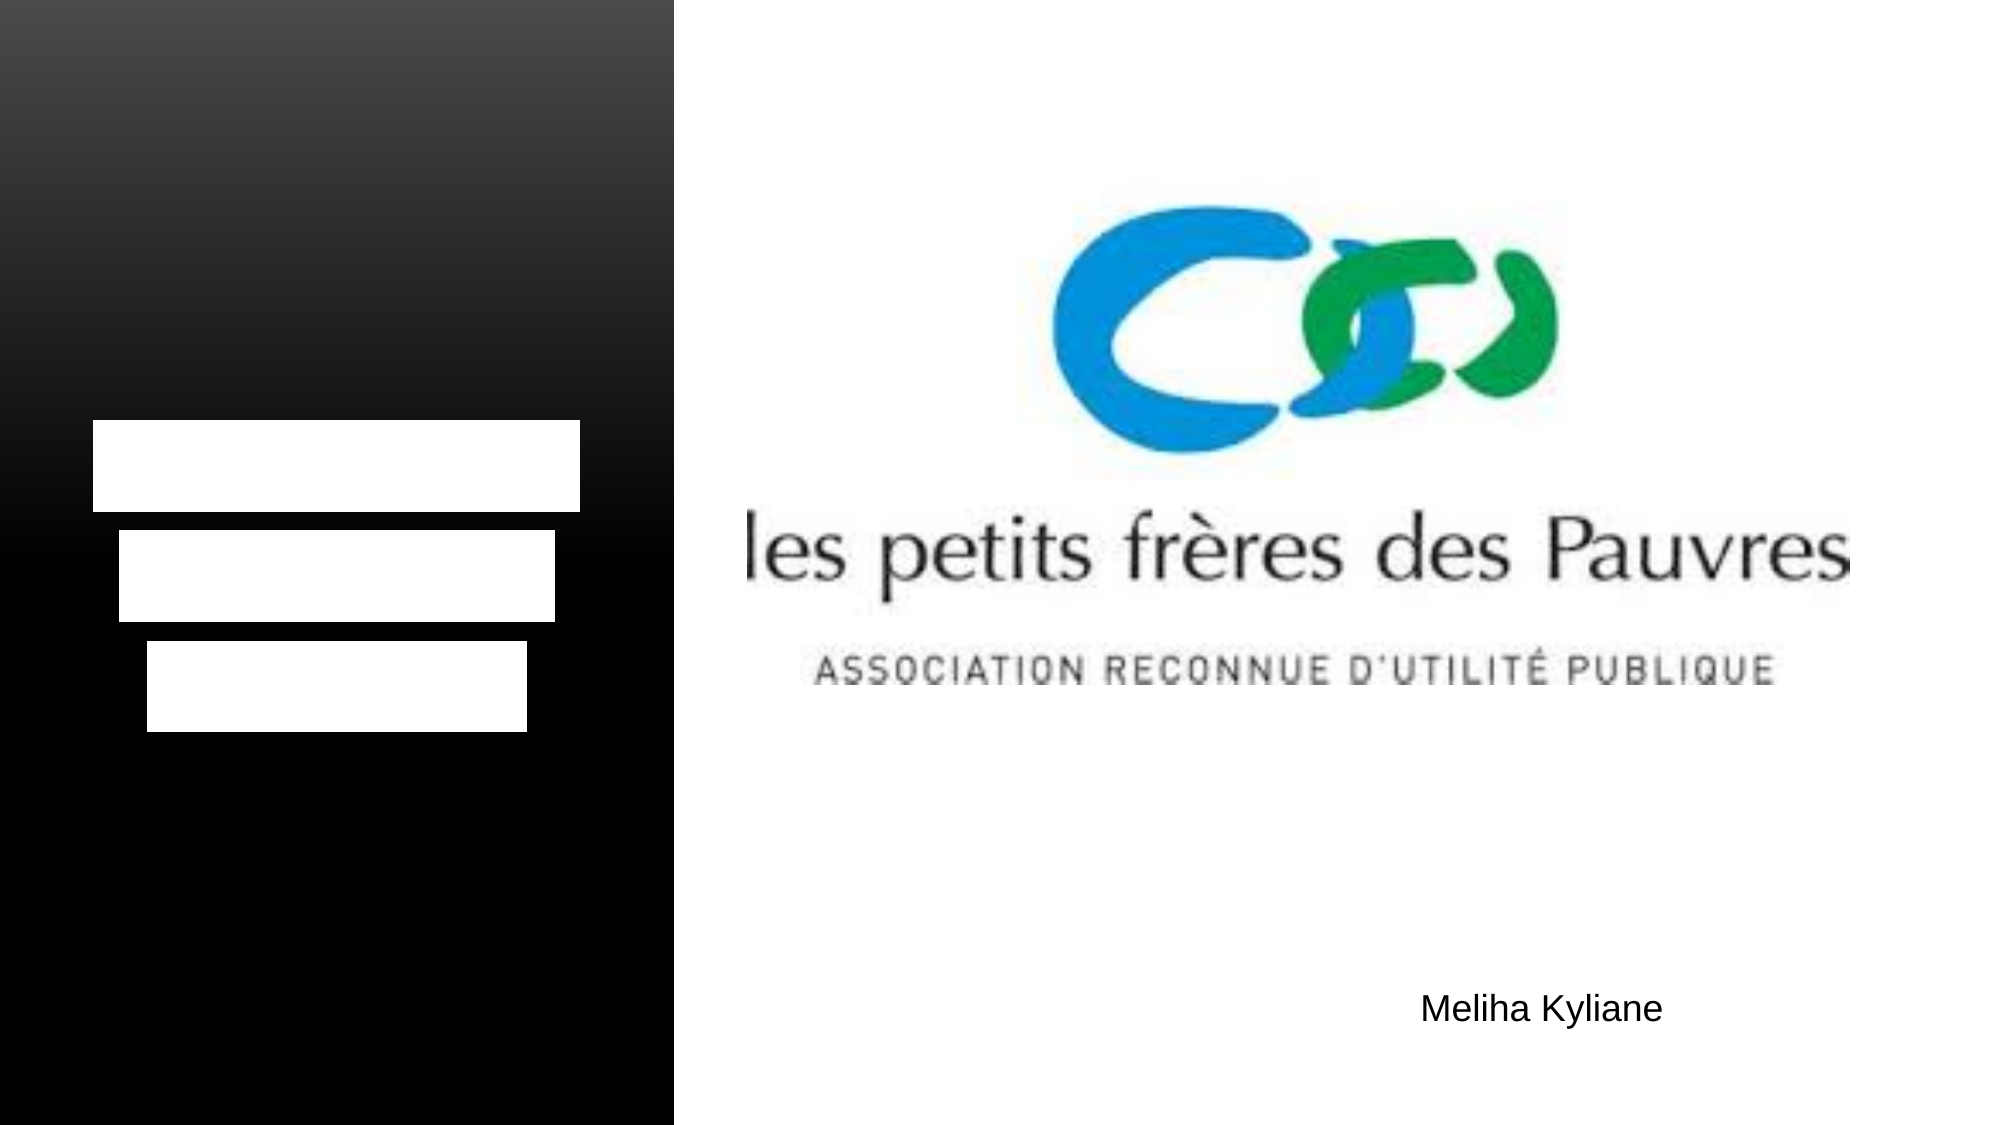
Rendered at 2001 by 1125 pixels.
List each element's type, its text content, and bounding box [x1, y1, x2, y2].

text_box Meliha Kyliane [1405, 980, 2000, 1038]
title 3) LES PETITS FRERES DES PAUVRES [0, 0, 674, 1125]
picture [747, 152, 1850, 685]
